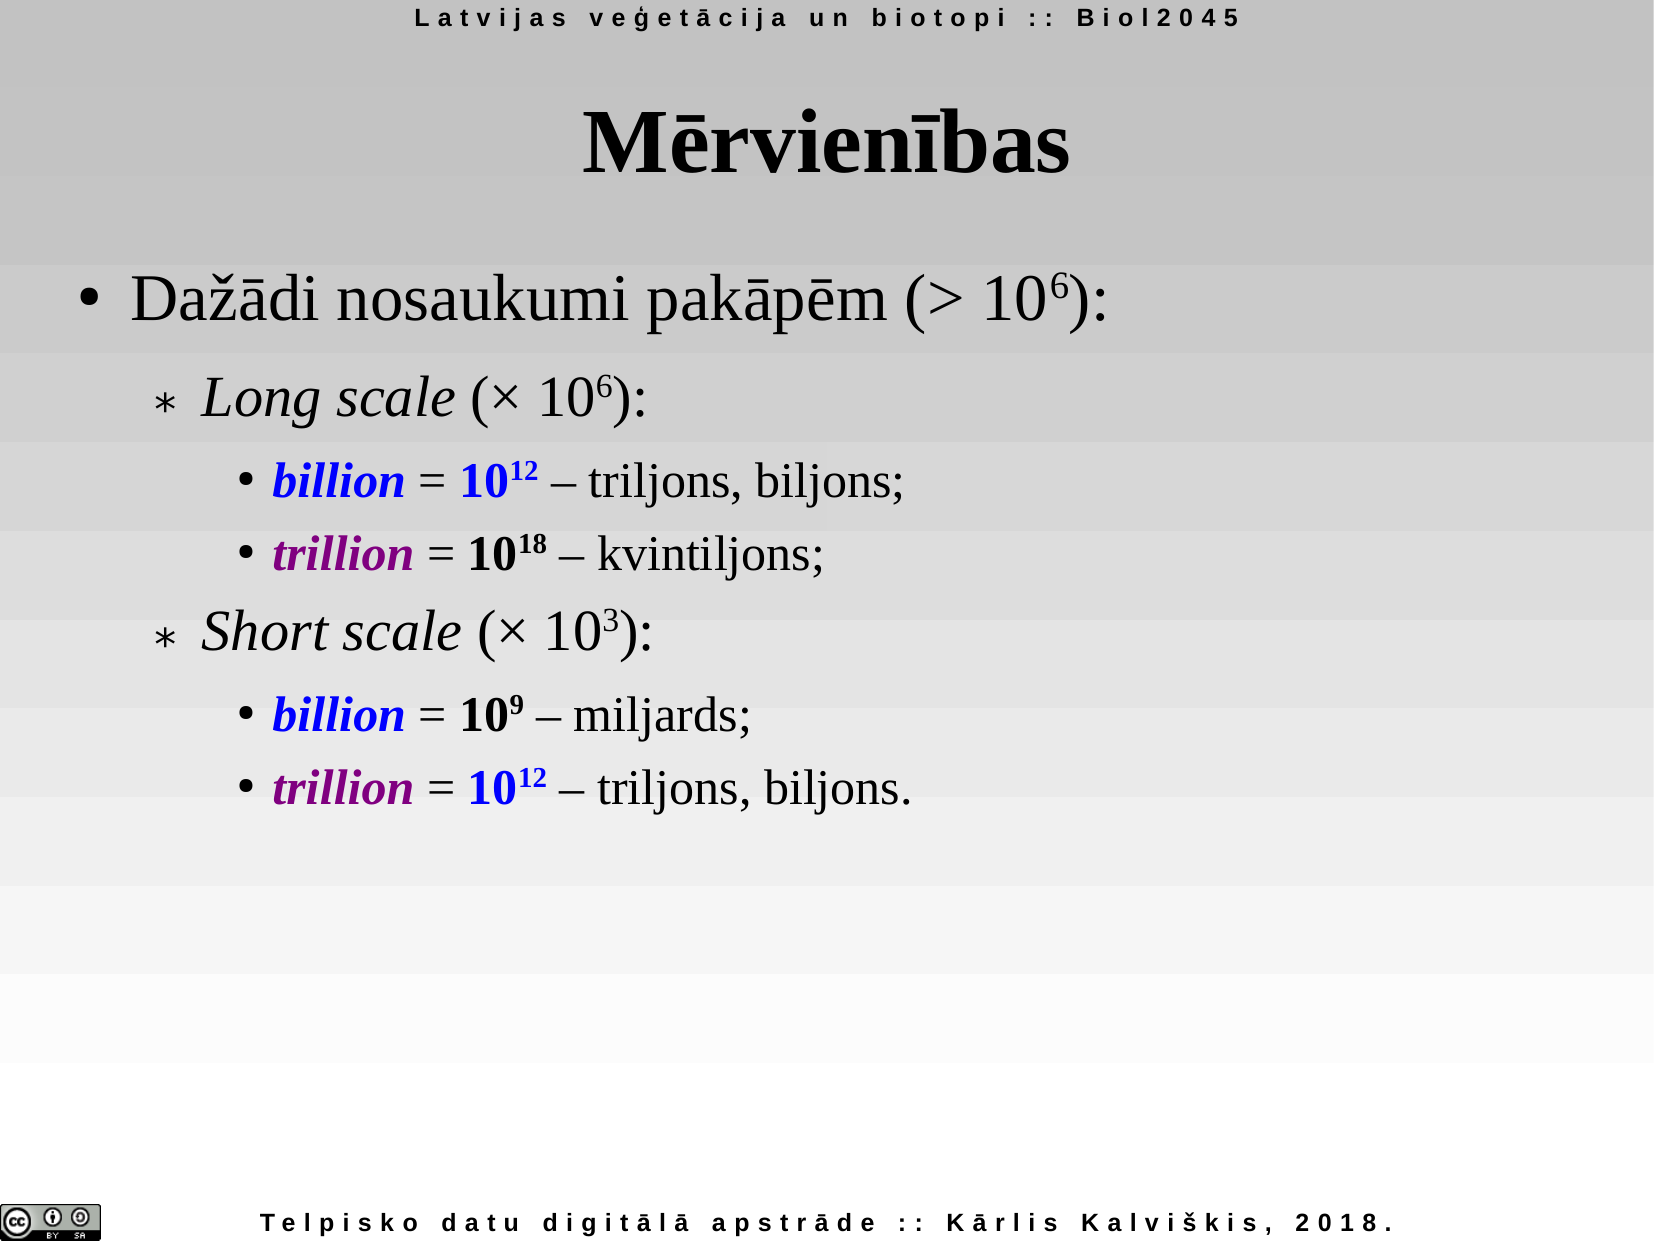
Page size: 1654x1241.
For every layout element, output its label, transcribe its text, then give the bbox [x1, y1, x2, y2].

title Mērvienības [59, 37, 1596, 246]
picture [0, 0, 1654, 1241]
list Dažādi nosaukumi pakāpēm (> 106): Long scale (× 106): billion = 1012 – triljons, biljons; trillion = 1018 – kvintiljons; Short scale (× 103): billion = 109 – miljards; trillion = 1012 – triljons, biljons. [59, 261, 1596, 1175]
